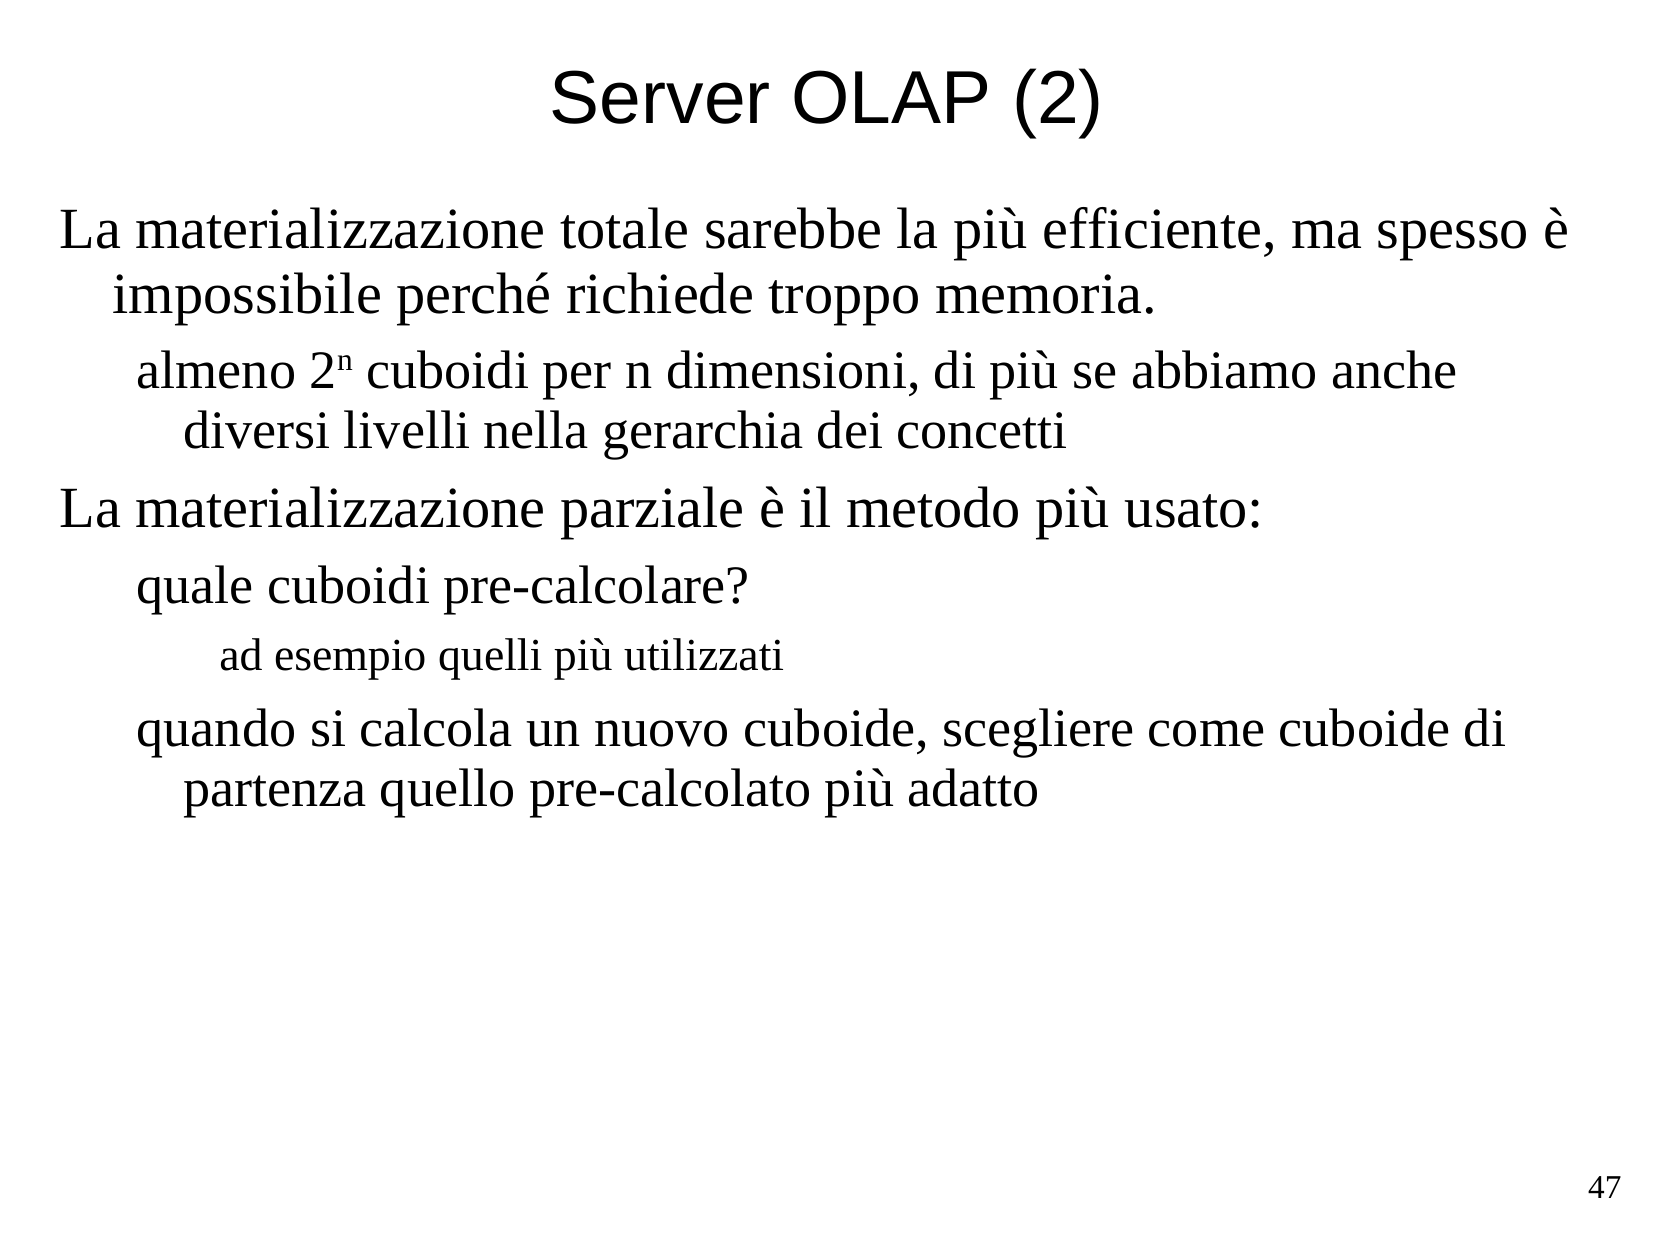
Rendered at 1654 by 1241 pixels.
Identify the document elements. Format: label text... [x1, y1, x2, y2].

list La materializzazione totale sarebbe la più efficiente, ma spesso è impossibile perché richiede troppo memoria. almeno 2n cuboidi per n dimensioni, di più se abbiamo anche diversi livelli nella gerarchia dei concetti La materializzazione parziale è il metodo più usato: quale cuboidi pre-calcolare? ad esempio quelli più utilizzati quando si calcola un nuovo cuboide, scegliere come cuboide di partenza quello pre-calcolato più adatto [42, 196, 1612, 1187]
title Server OLAP (2) [37, 30, 1617, 166]
